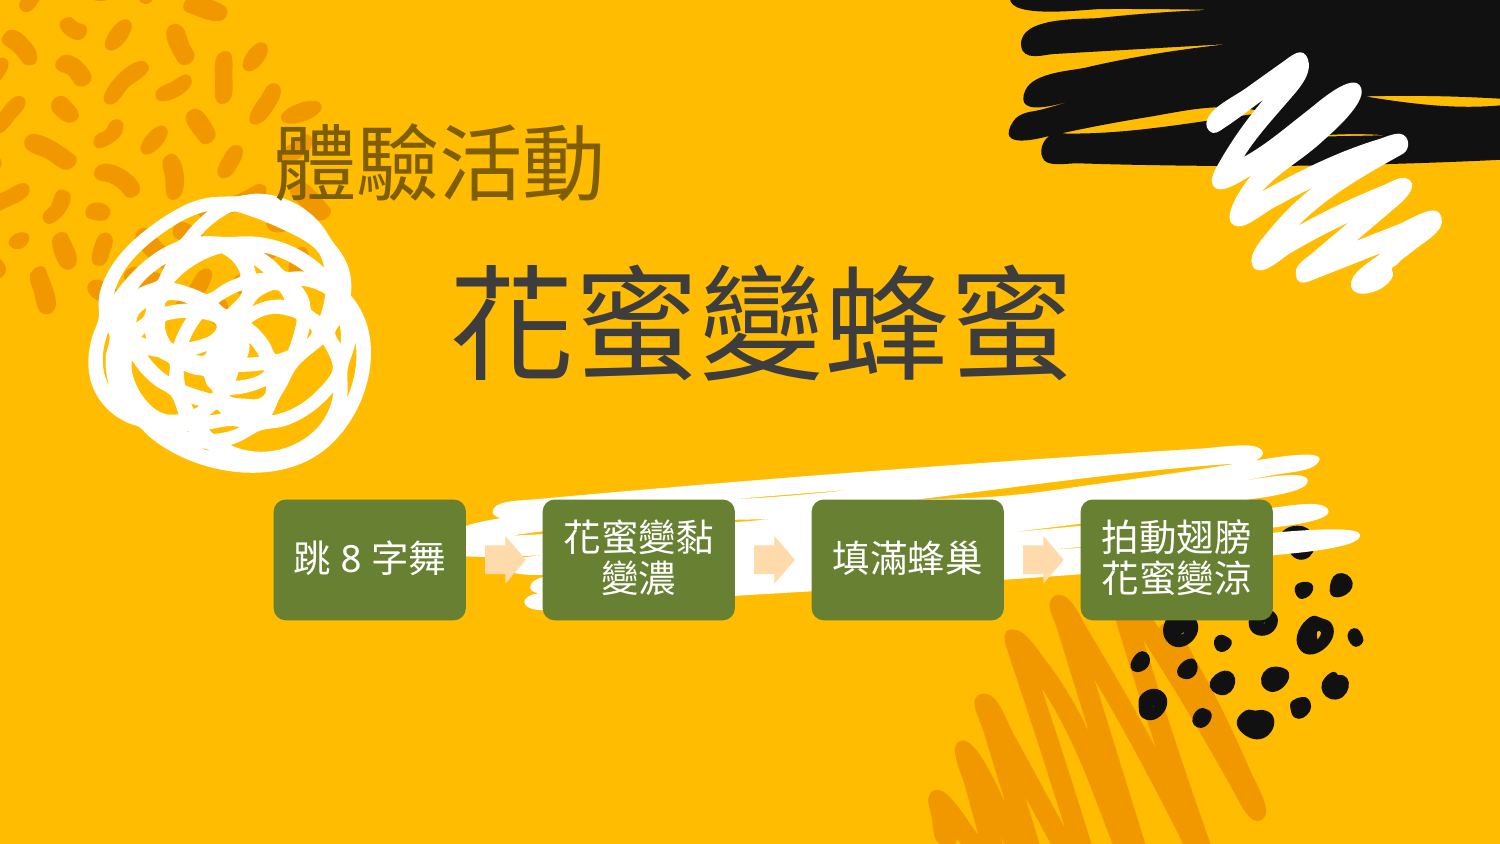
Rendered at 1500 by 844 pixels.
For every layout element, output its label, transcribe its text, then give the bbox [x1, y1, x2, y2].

text_box 拍動翅膀花蜜變涼 [1080, 499, 1273, 621]
text_box 花蜜變黏變濃 [542, 499, 735, 621]
text_box [466, 445, 1320, 596]
text_box [1273, 503, 1329, 528]
text_box 填滿蜂巢 [811, 499, 1004, 621]
text_box [1273, 529, 1361, 556]
text_box [524, 577, 543, 611]
text_box 跳8字舞 [273, 499, 466, 621]
subtitle 花蜜變蜂蜜 [430, 245, 1181, 375]
title 體驗活動 [273, 102, 754, 212]
